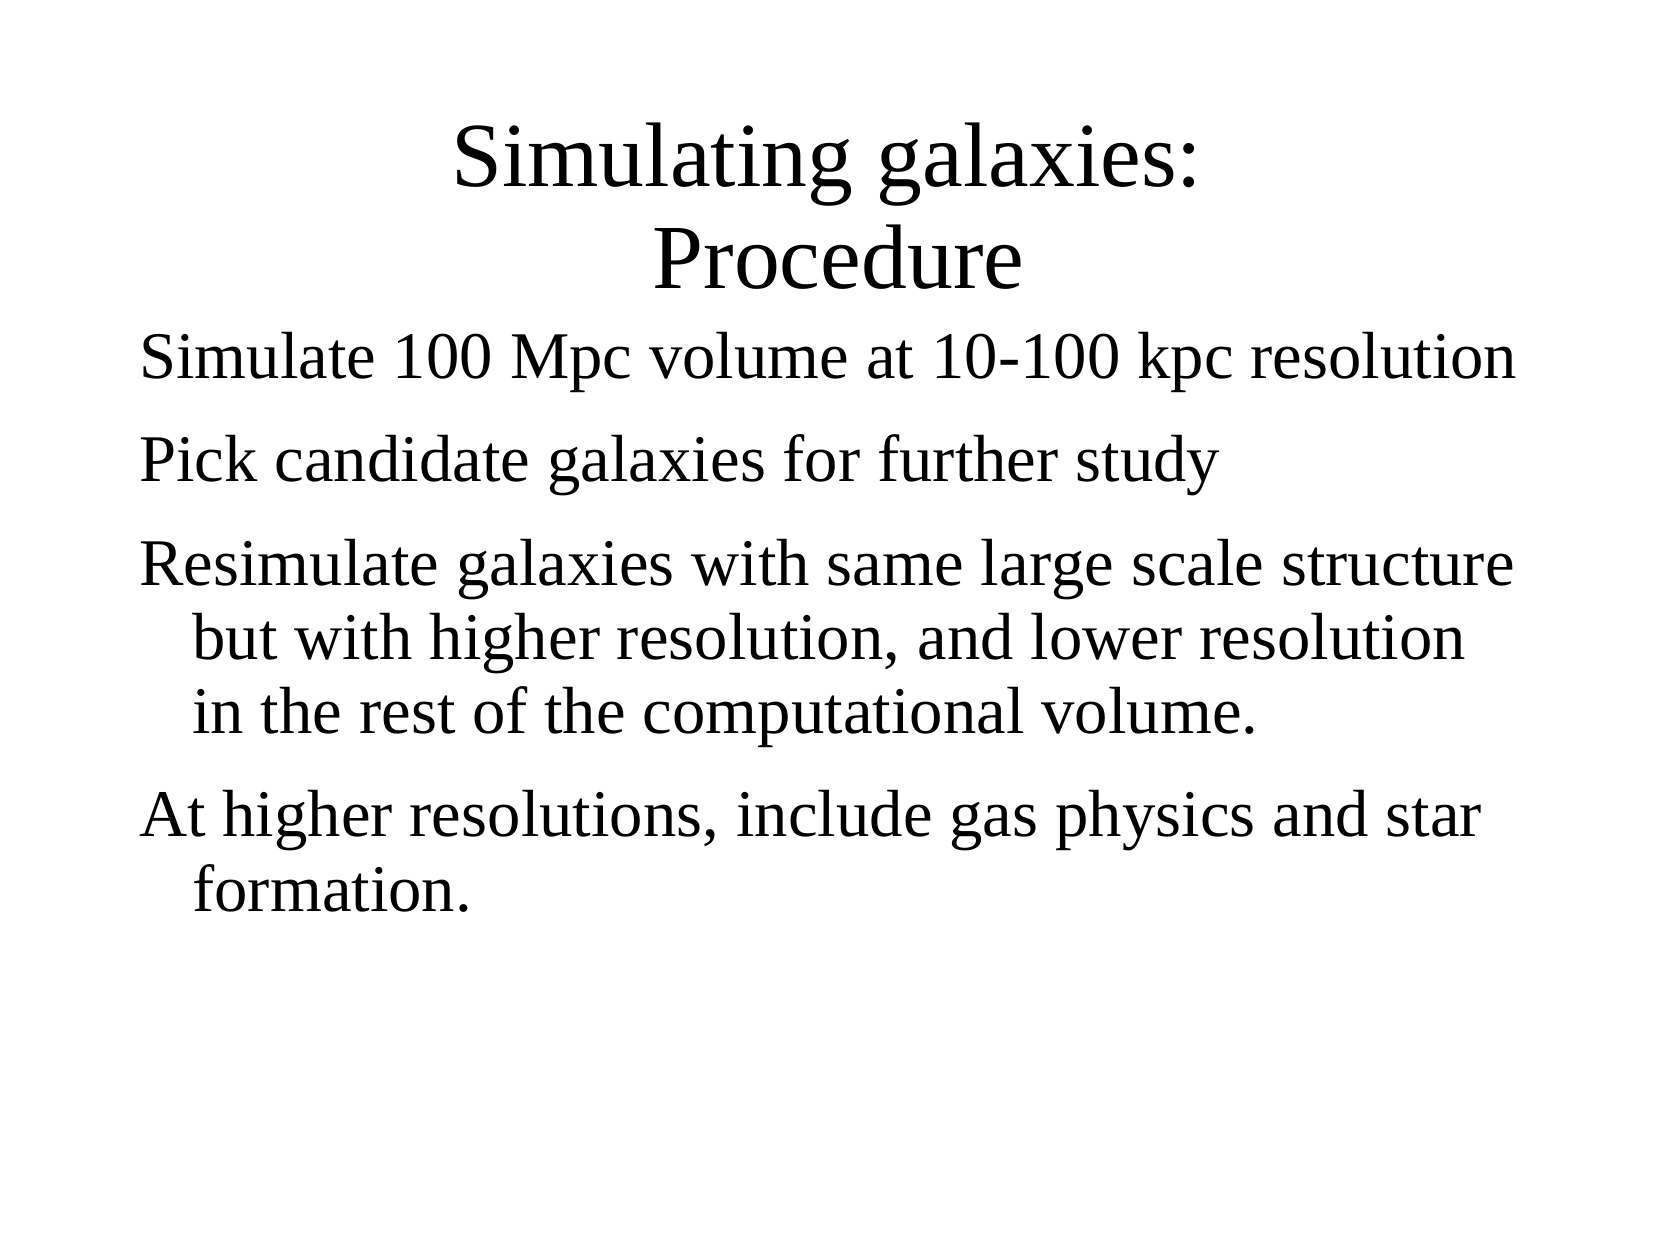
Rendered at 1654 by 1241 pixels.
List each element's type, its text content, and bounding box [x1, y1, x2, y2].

title Simulating galaxies: Procedure [121, 79, 1534, 318]
list Simulate 100 Mpc volume at 10-100 kpc resolution Pick candidate galaxies for further study Resimulate galaxies with same large scale structure but with higher resolution, and lower resolution in the rest of the computational volume. At higher resolutions, include gas physics and star formation. [121, 318, 1534, 1241]
